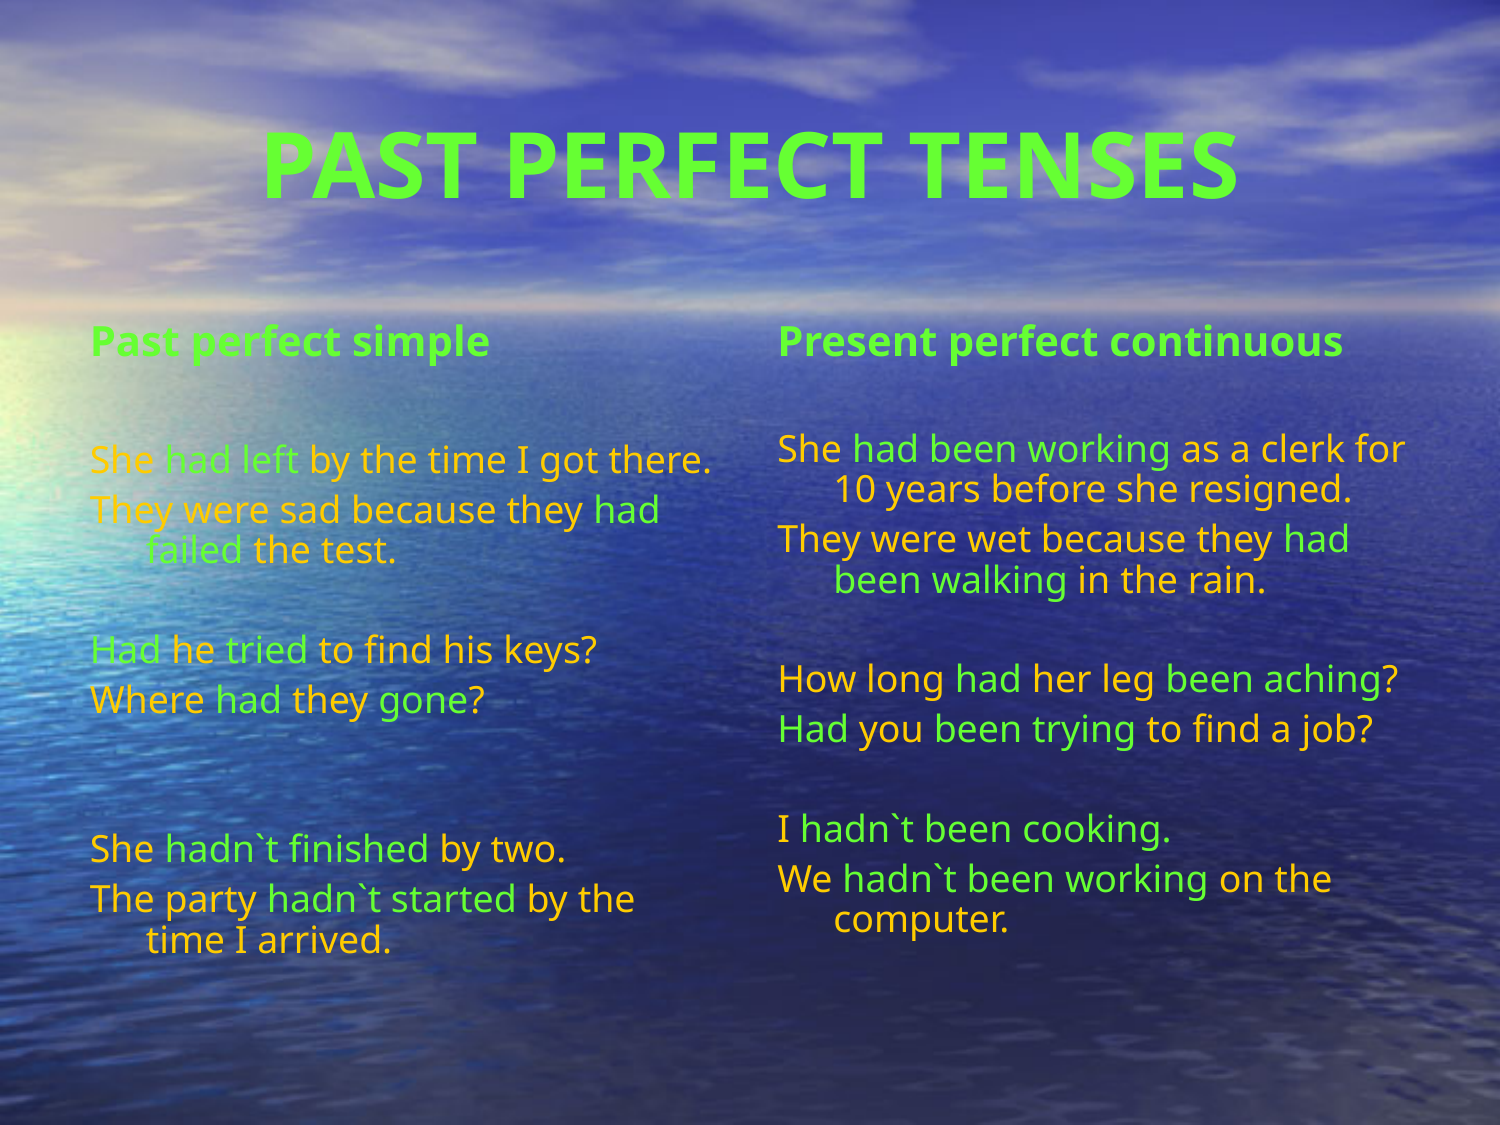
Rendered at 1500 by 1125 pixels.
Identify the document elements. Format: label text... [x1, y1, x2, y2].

picture [0, 0, 1500, 1125]
title PAST PERFECT TENSES [75, 47, 1425, 275]
list Present perfect continuous She had been working as a clerk for 10 years before she resigned. They were wet because they had been walking in the rain. How long had her leg been aching? Had you been trying to find a job? I hadn`t been cooking. We hadn`t been working on the computer. [762, 312, 1425, 1081]
list Past perfect simple She had left by the time I got there. They were sad because they had failed the test. Had he tried to find his keys? Where had they gone? She hadn`t finished by two. The party hadn`t started by the time I arrived. [75, 312, 738, 988]
